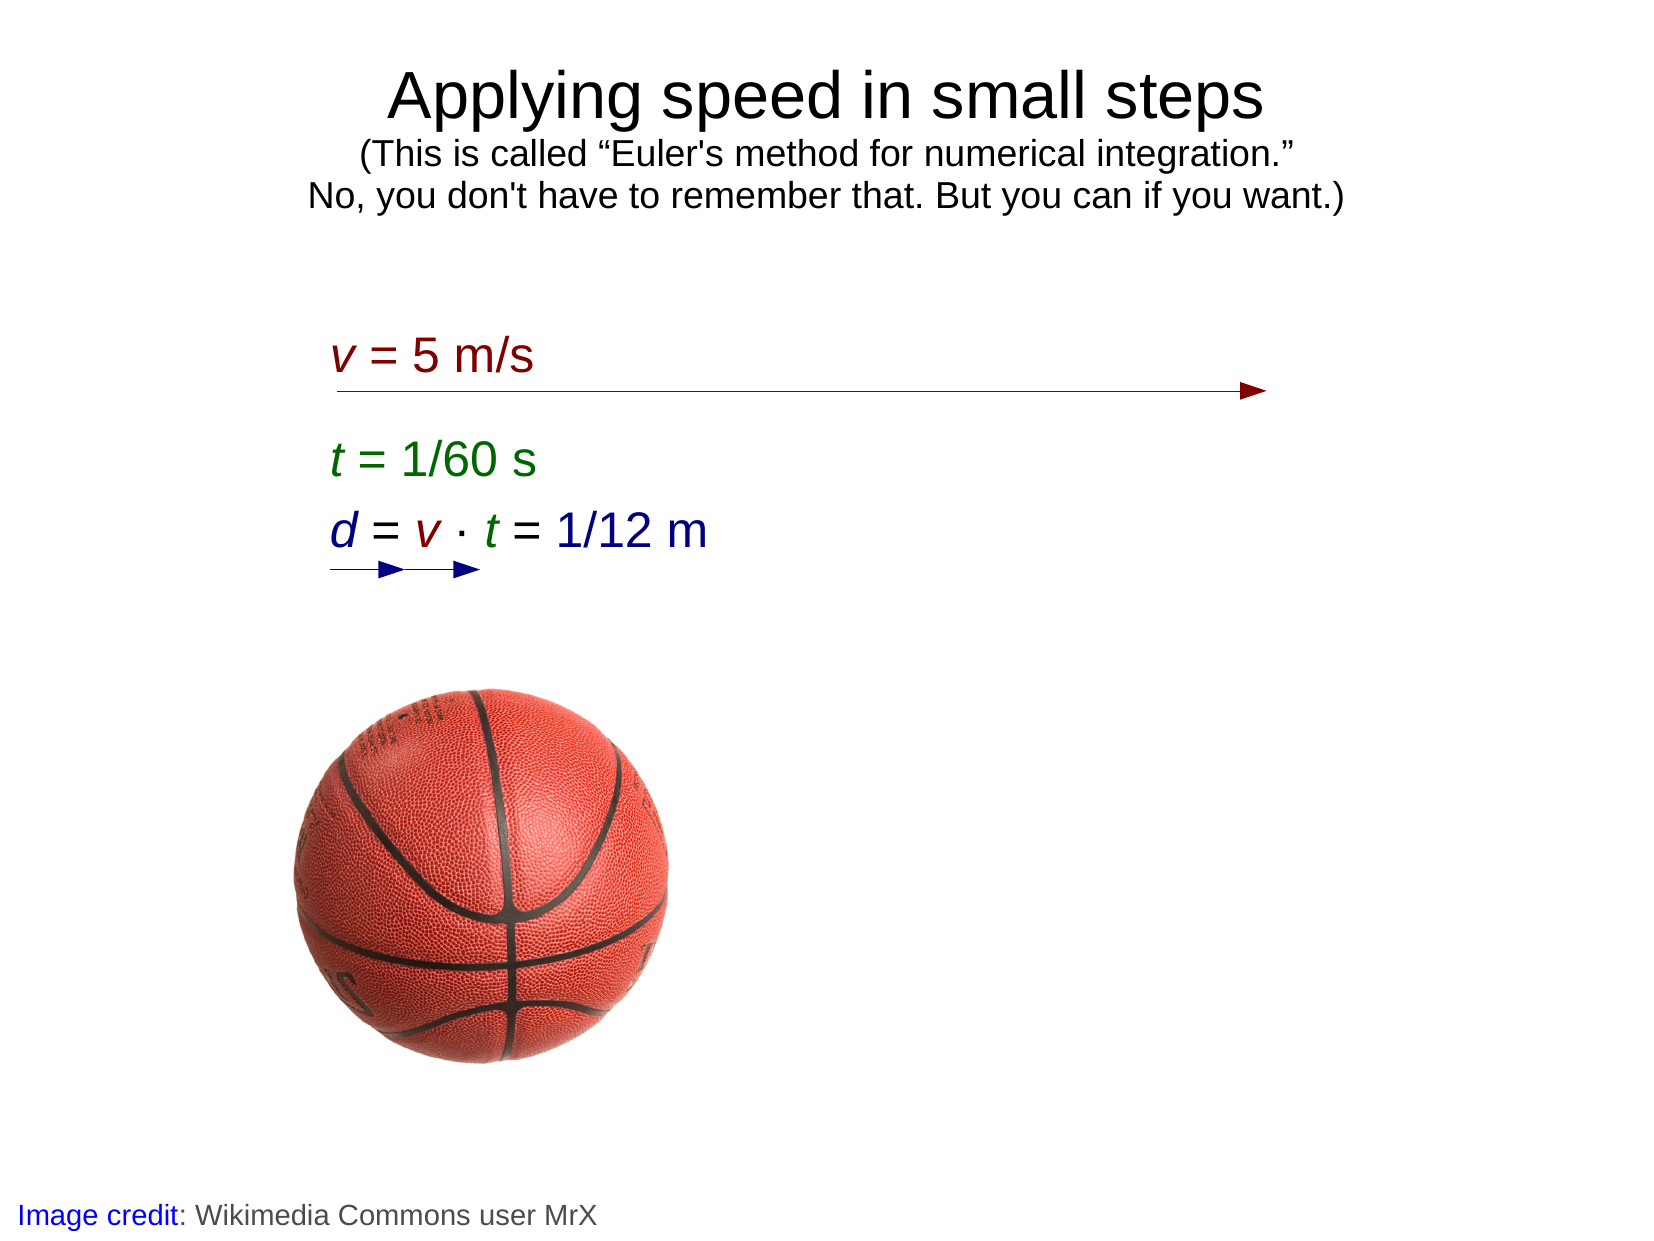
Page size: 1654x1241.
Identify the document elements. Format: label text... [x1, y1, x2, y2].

text_box v = 5 m/s [315, 319, 676, 391]
picture [293, 688, 669, 1064]
text_box Image credit: Wikimedia Commons user MrX [2, 1191, 1163, 1240]
subtitle Applying speed in small steps (This is called “Euler's method for numerical integration.” No, you don't have to remember that. But you can if you want.) [82, 49, 1571, 226]
text_box t = 1/60 s [315, 423, 781, 494]
text_box d = v · t = 1/12 m [315, 494, 781, 566]
